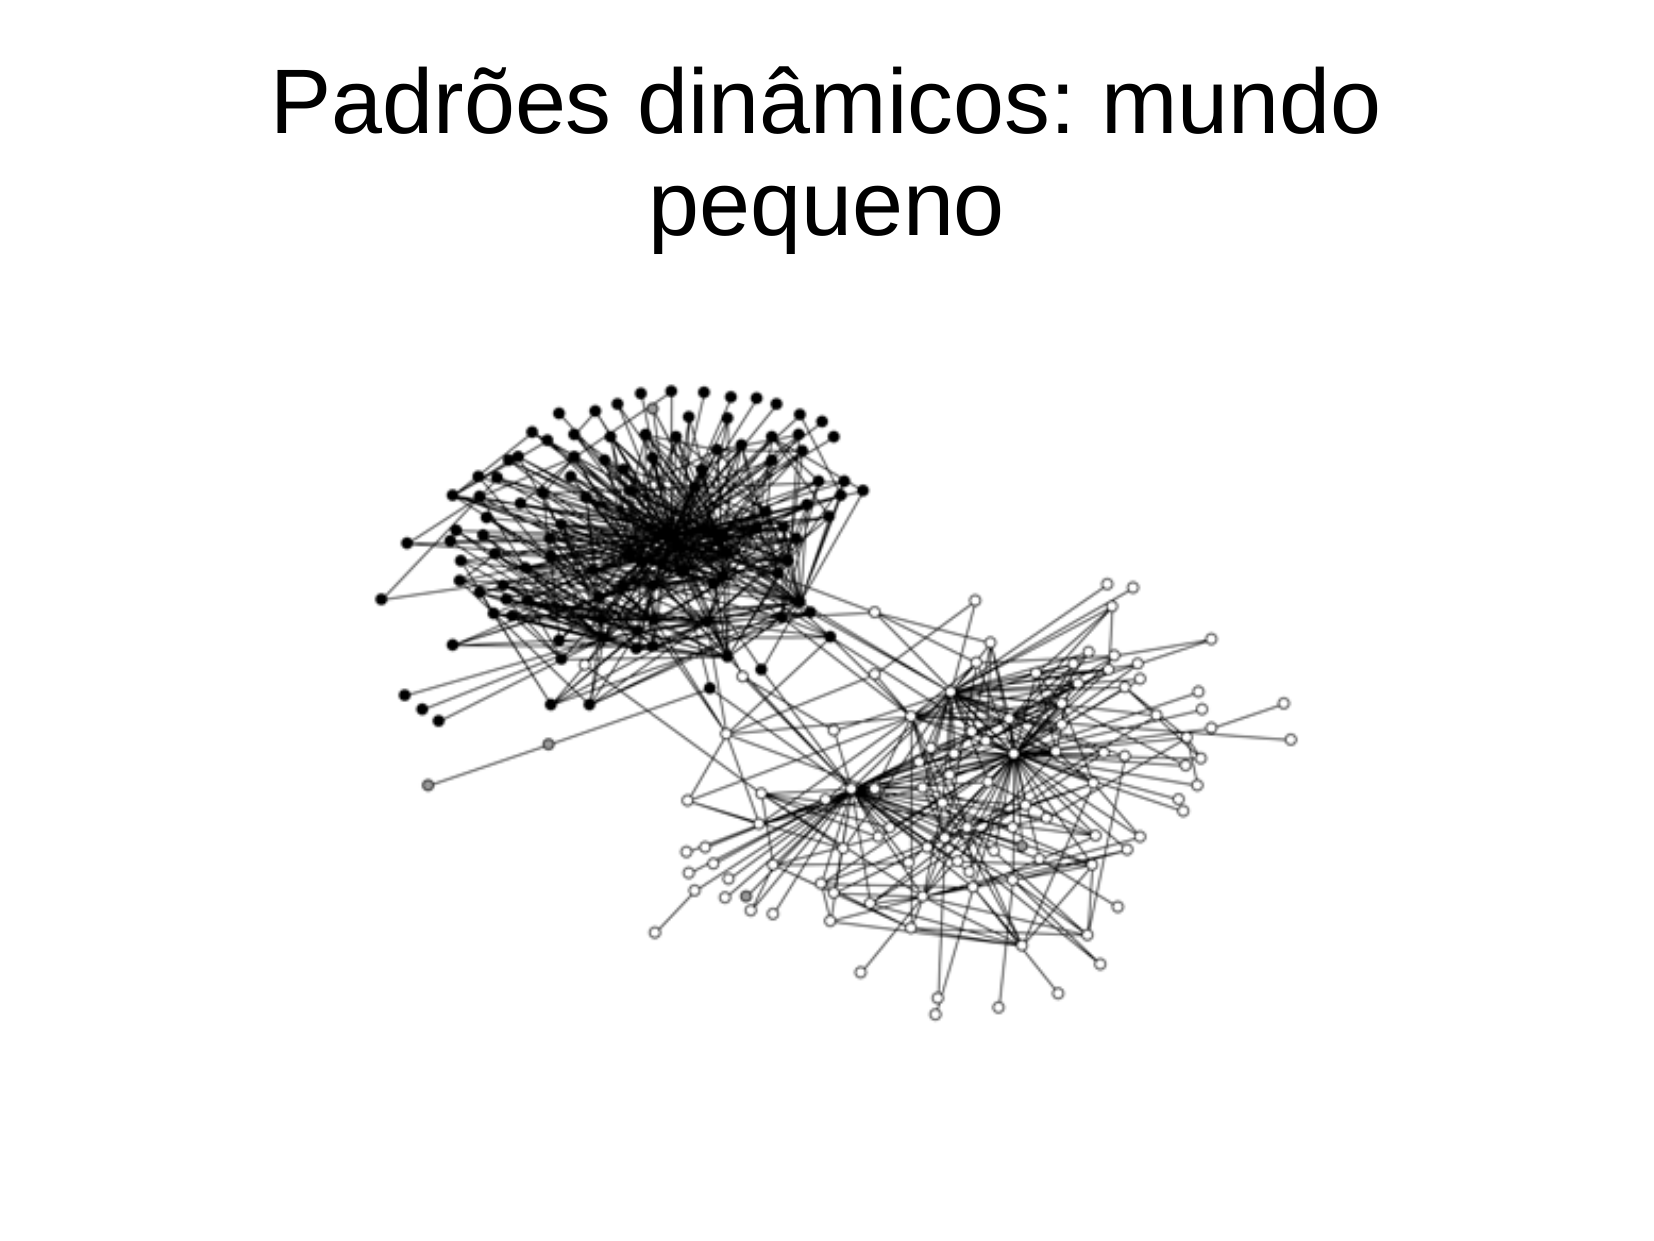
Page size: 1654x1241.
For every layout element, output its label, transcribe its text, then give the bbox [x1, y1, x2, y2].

picture [233, 266, 1430, 1087]
title Padrões dinâmicos: mundo pequeno [82, 49, 1571, 257]
